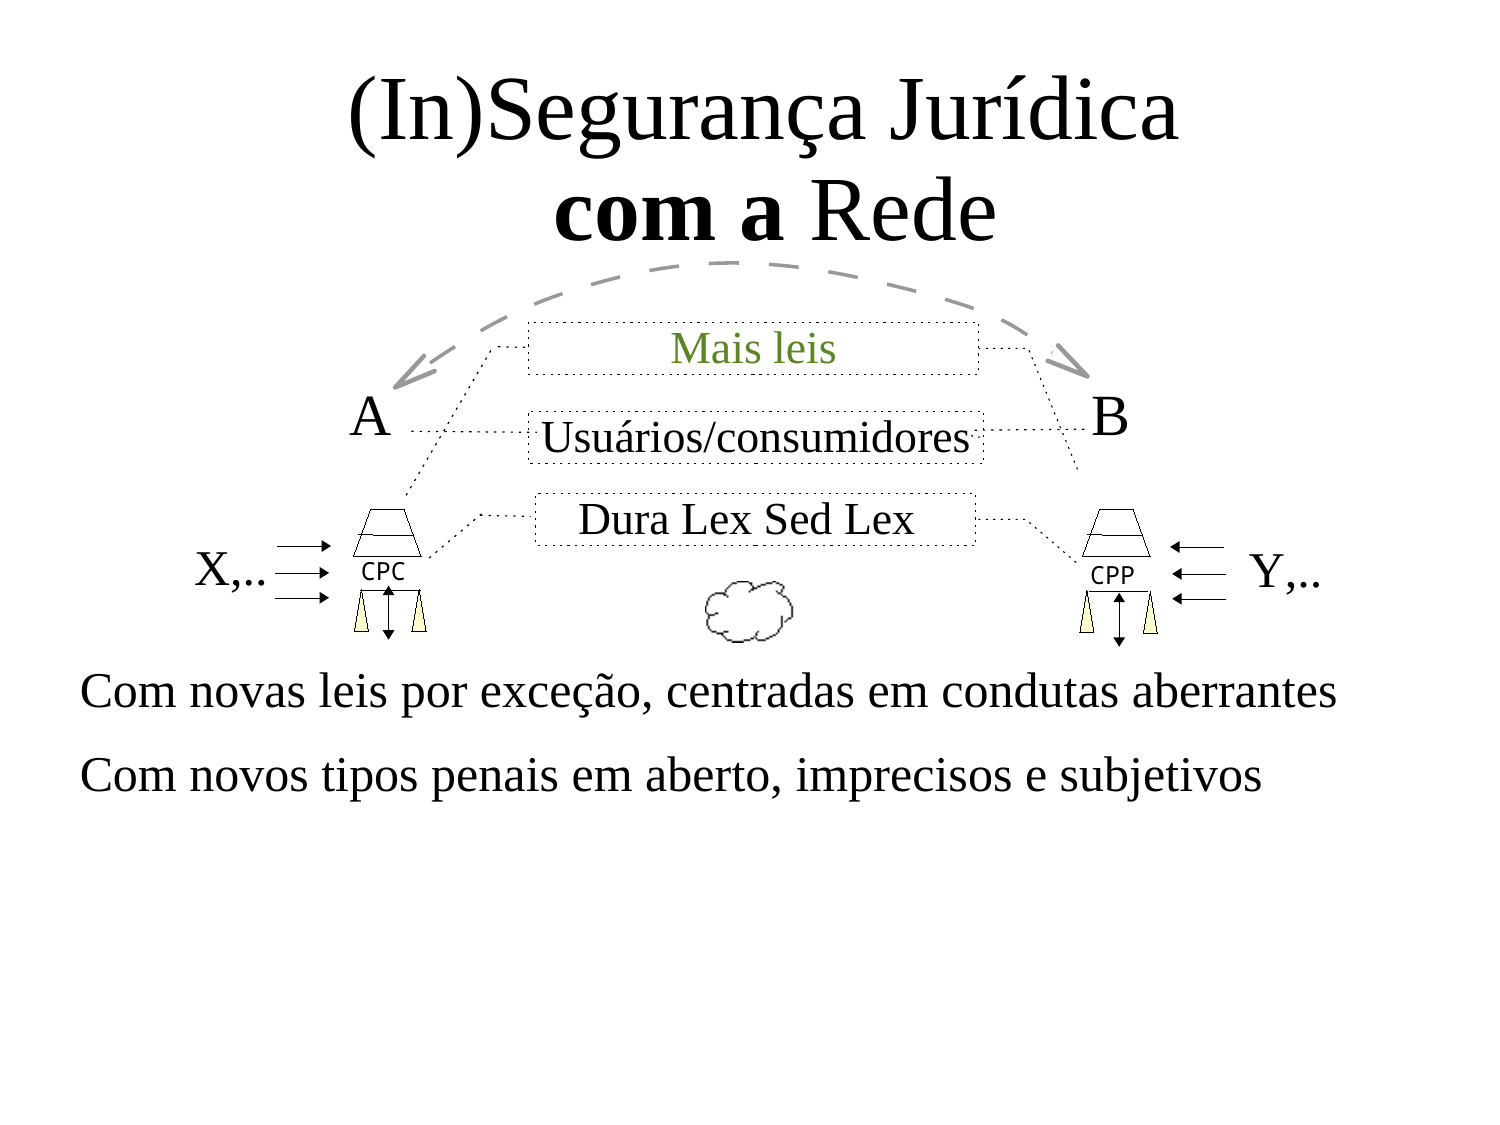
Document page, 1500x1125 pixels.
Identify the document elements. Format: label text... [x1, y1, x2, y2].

picture [705, 581, 795, 643]
text_box [411, 589, 427, 632]
text_box B [1091, 383, 1136, 451]
text_box CPP [1090, 541, 1177, 593]
title (In)Segurança Jurídica com a Rede [138, 50, 1414, 269]
text_box Dura Lex Sed Lex [535, 493, 976, 546]
text_box [1143, 591, 1158, 634]
text_box [1082, 509, 1151, 557]
text_box Usuários/consumidores [528, 411, 984, 464]
text_box Mais leis [528, 322, 979, 375]
text_box A [349, 383, 398, 451]
text_box Y,.. [1248, 543, 1323, 610]
text_box [354, 589, 369, 632]
text_box [1079, 590, 1094, 633]
text_box X,.. [181, 540, 268, 607]
text_box Com novas leis por exceção, centradas em condutas aberrantes Com novos tipos penais em aberto, imprecisos e subjetivos Ignoram responsabilidades subsidiárias, de fornecedores intocáveis Leis com penas desproporcionais, critérios frouxos de admissibilidade ou inversão do ônus de prova, para tentar compensar as dificuldades naturais de se legislar sobre o virtual [77, 650, 1425, 1107]
text_box [353, 509, 422, 557]
text_box CPC [360, 537, 447, 600]
